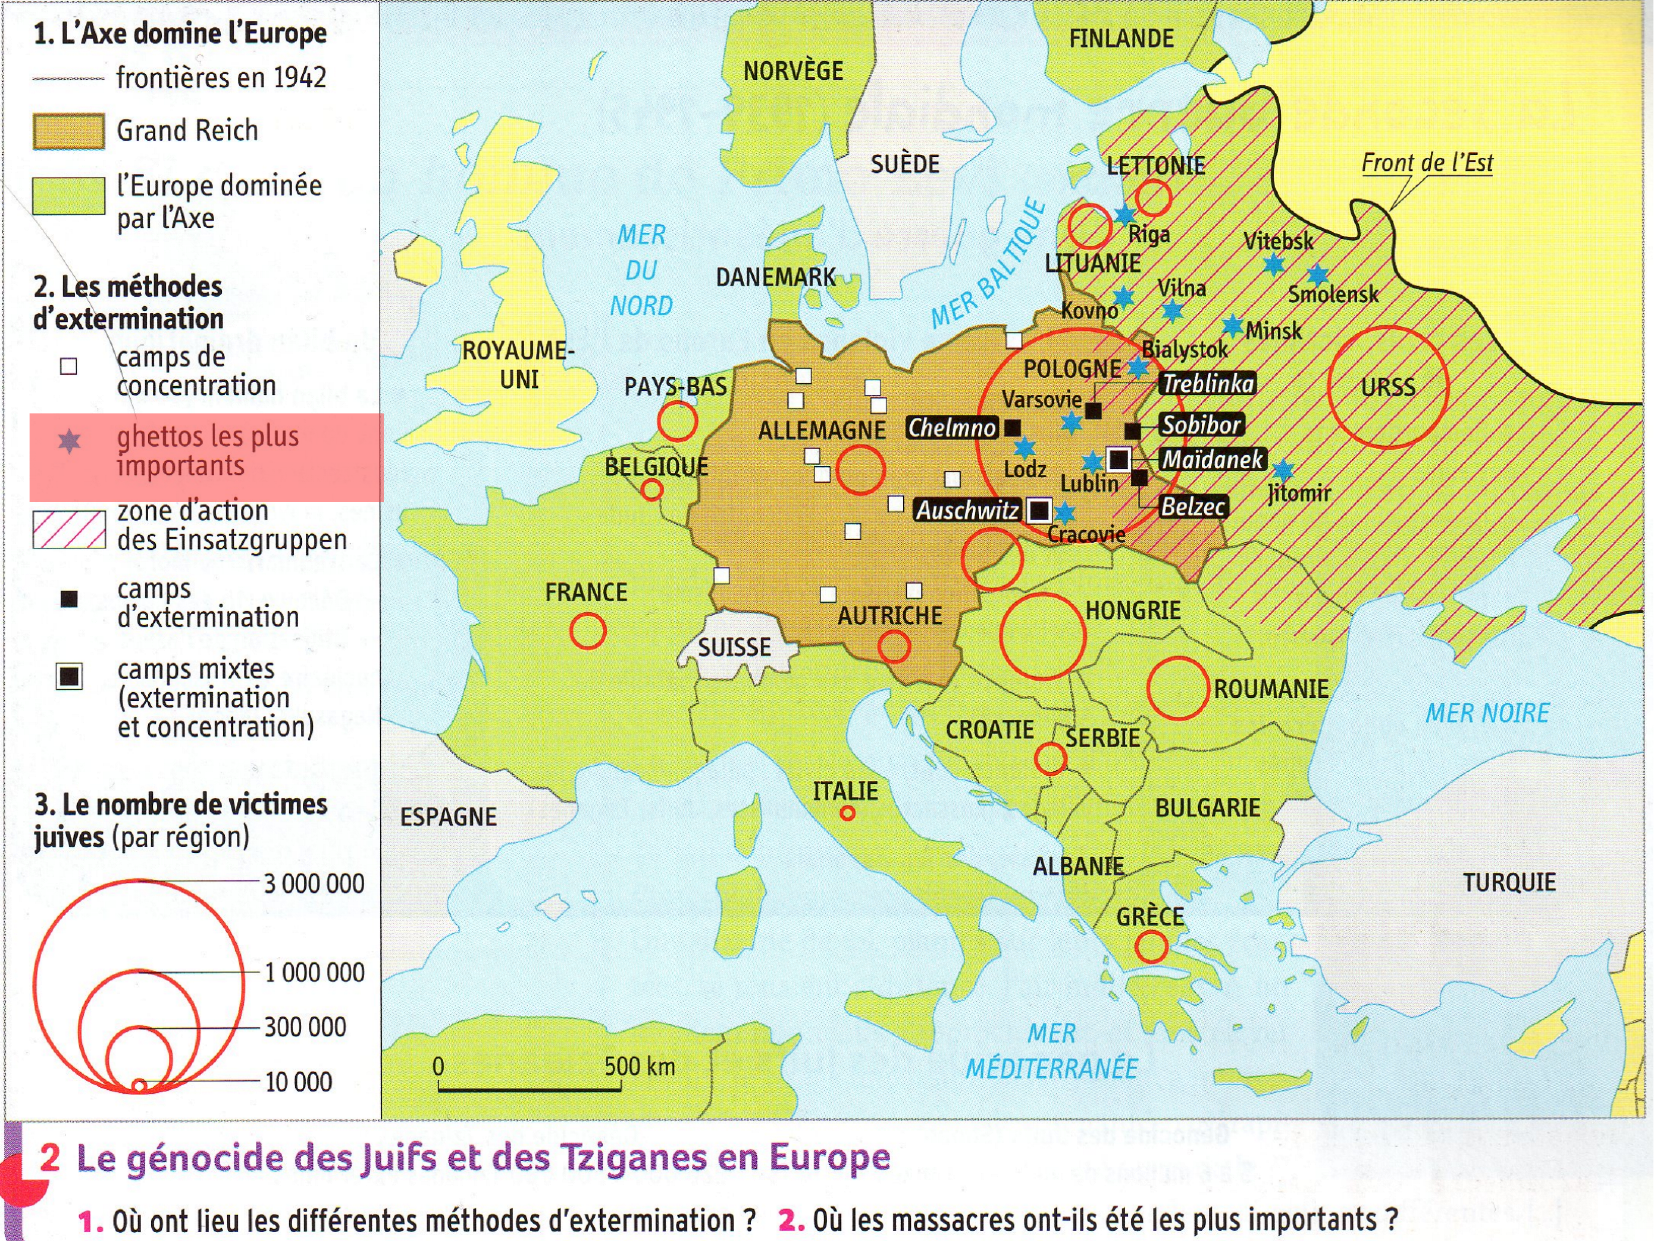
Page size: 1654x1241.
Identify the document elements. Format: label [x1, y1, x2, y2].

text_box [29, 413, 384, 502]
picture [0, 0, 1654, 1241]
